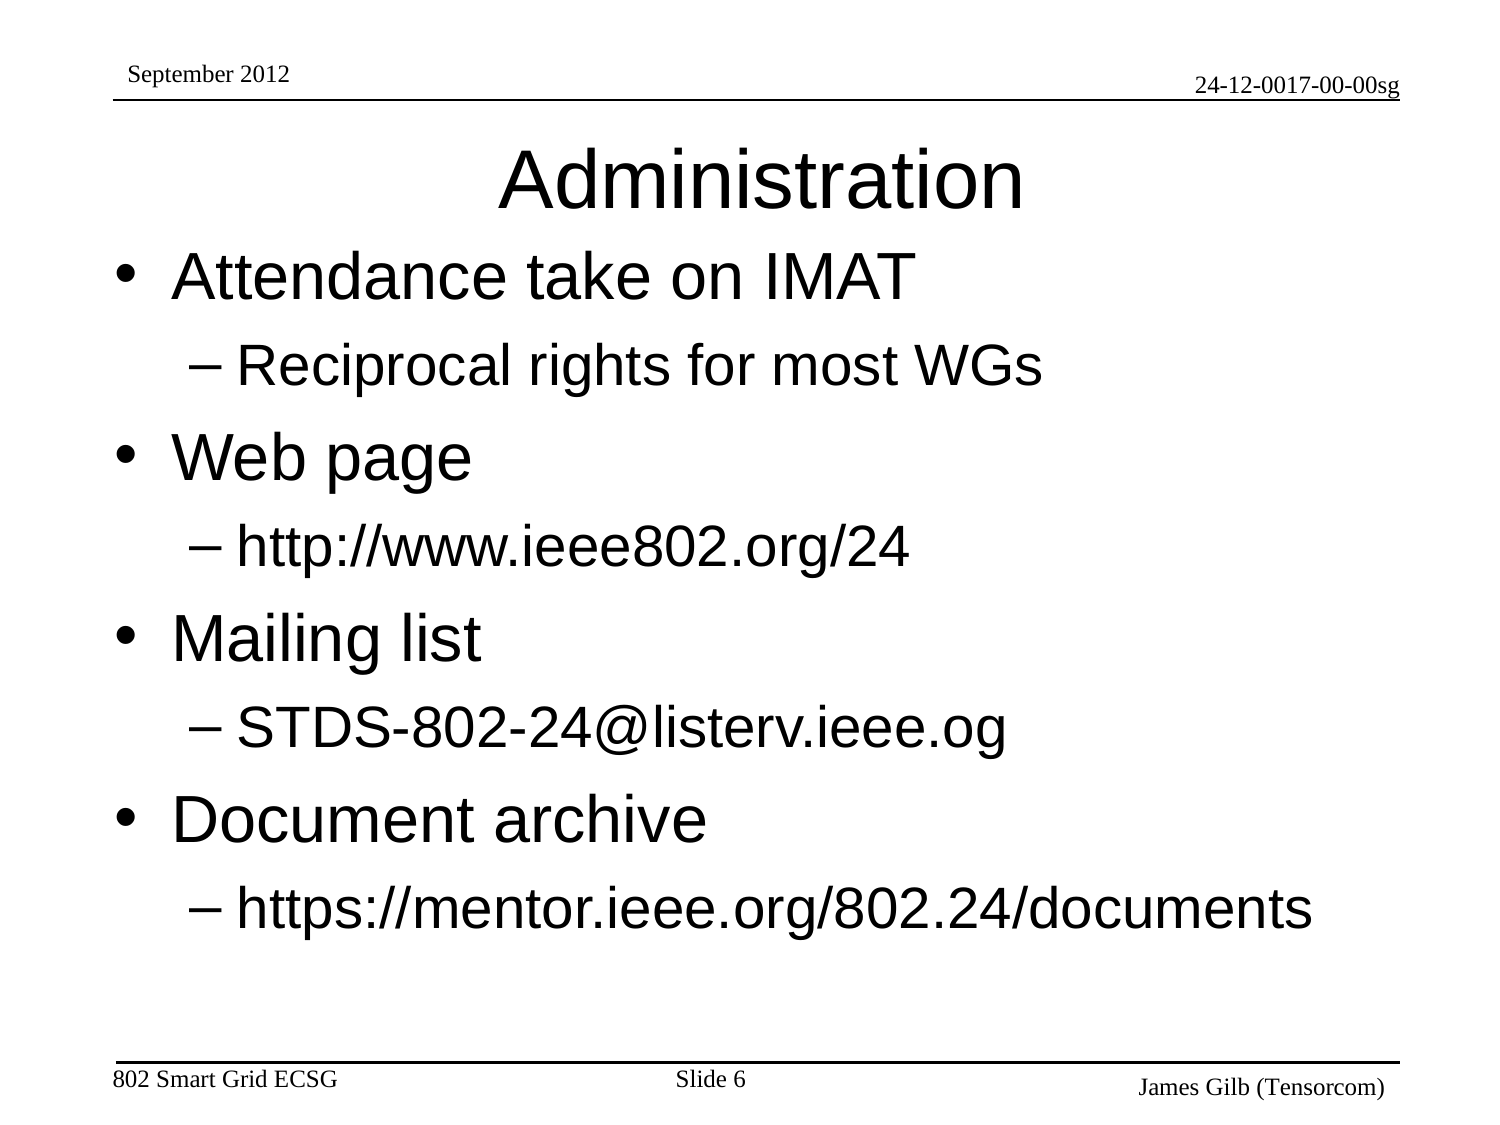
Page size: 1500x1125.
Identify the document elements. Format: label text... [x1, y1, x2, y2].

list Attendance take on IMAT Reciprocal rights for most WGs Web page http://www.ieee802.org/24 Mailing list STDS-802-24@listerv.ieee.og Document archive https://mentor.ieee.org/802.24/documents [99, 224, 1375, 968]
title Administration [125, 112, 1401, 238]
